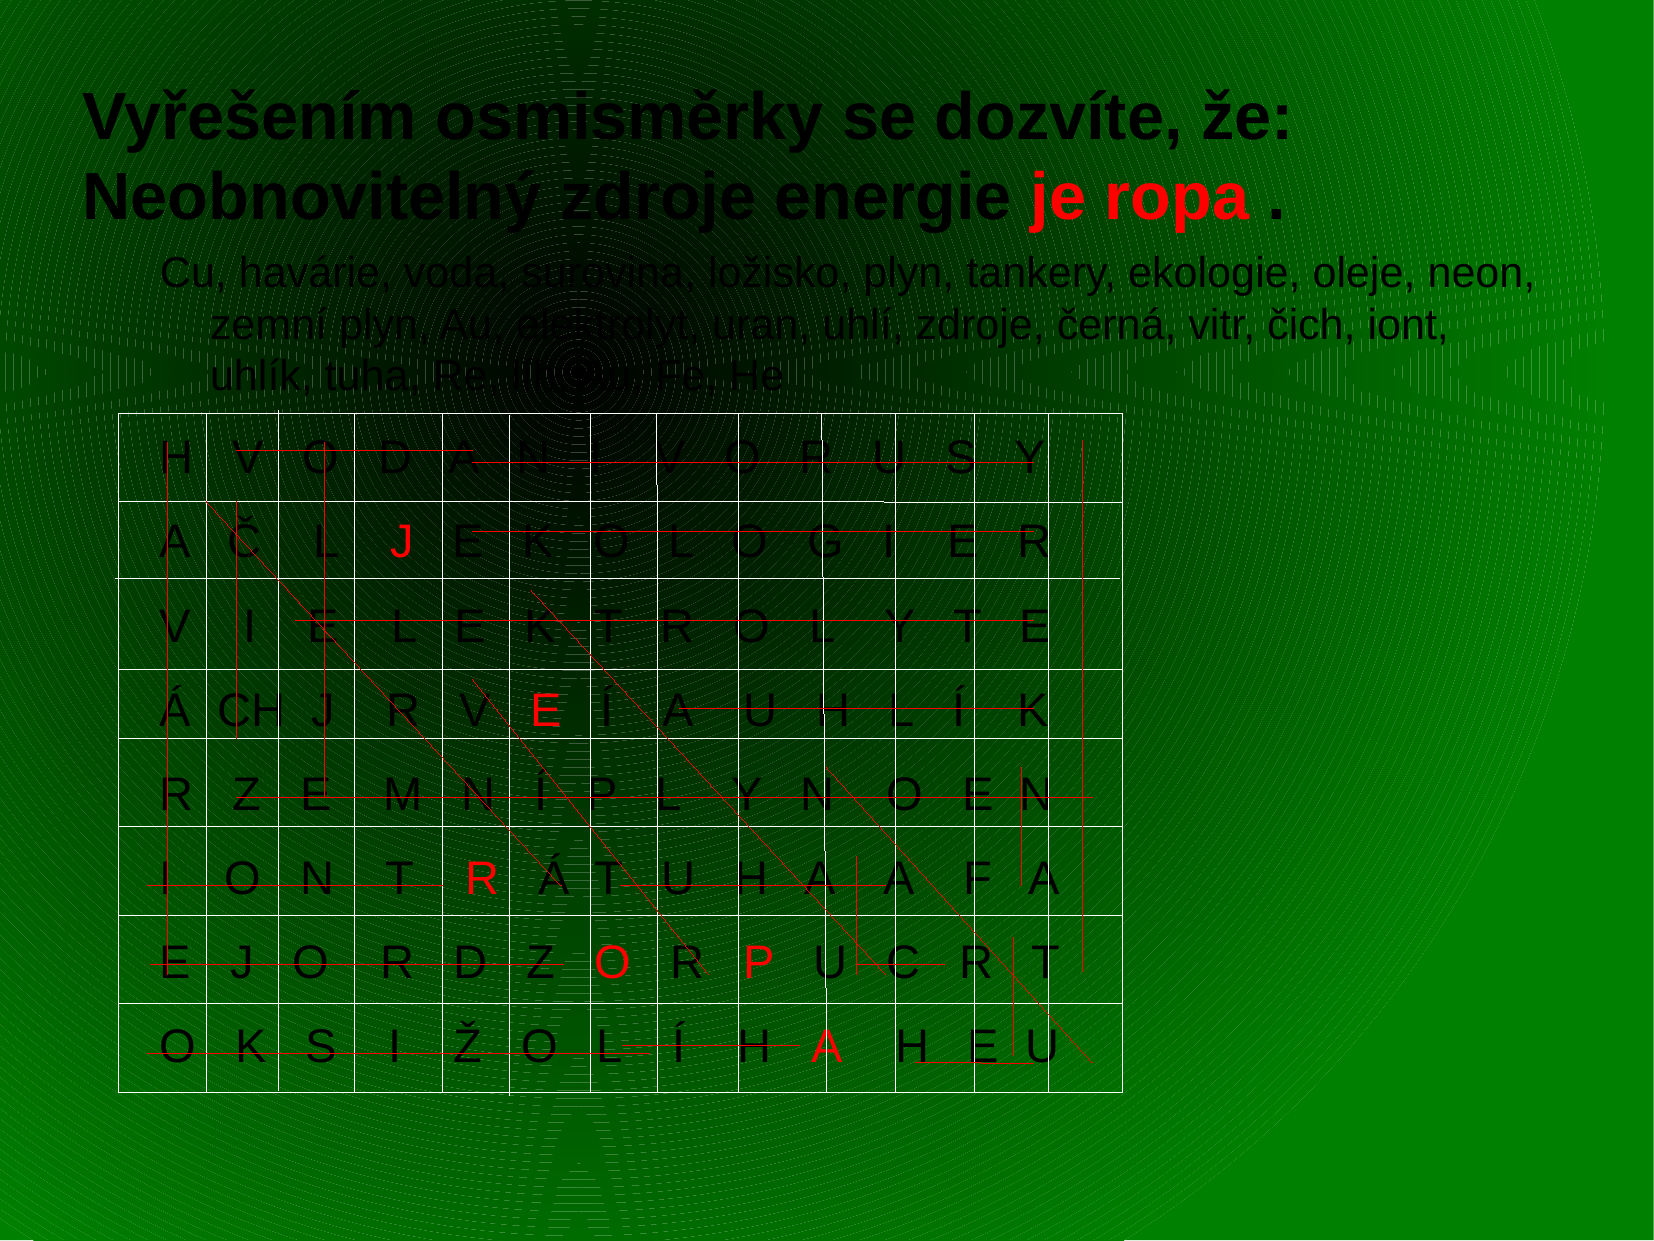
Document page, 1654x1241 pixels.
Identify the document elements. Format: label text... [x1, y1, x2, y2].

list Cu, havárie, voda, surovina, ložisko, plyn, tankery, ekologie, oleje, neon, zemní plyn, Au, elektrolyt, uran, uhlí, zdroje, černá, vitr, čich, iont, uhlík, tuha, Re, líh, Au, Fe, He H V O D A N I V O R U S Y A Č L J E K O L O G I E R V I E L E K T R O L Y T E Á CH J R V E Í A U H L Í K R Z E M N Í P L Y N O E N I O N T R Á T U H A A F A E J O R D Z O R P U C R T O K S I Ž O L Í H A H E U [739, 827, 895, 915]
title Vyřešením osmisměrky se dozvíte, že: Neobnovitelný zdroje energie je ropa . [82, 49, 1571, 257]
list Cu, havárie, voda, surovina, ložisko, plyn, tankery, ekologie, oleje, neon, zemní plyn, Au, elektrolyt, uran, uhlí, zdroje, černá, vitr, čich, iont, uhlík, tuha, Re, líh, Au, Fe, He H V O D A N I V O R U S Y A Č L J E K O L O G I E R V I E L E K T R O L Y T E Á CH J R V E Í A U H L Í K R Z E M N Í P L Y N O E N I O N T R Á T U H A A F A E J O R D Z O R P U C R T O K S I Ž O L Í H A H E U [443, 414, 590, 501]
list Cu, havárie, voda, surovina, ložisko, plyn, tankery, ekologie, oleje, neon, zemní plyn, Au, elektrolyt, uran, uhlí, zdroje, černá, vitr, čich, iont, uhlík, tuha, Re, líh, Au, Fe, He H V O D A N I V O R U S Y A Č L J E K O L O G I E R V I E L E K T R O L Y T E Á CH J R V E Í A U H L Í K R Z E M N Í P L Y N O E N I O N T R Á T U H A A F A E J O R D Z O R P U C R T O K S I Ž O L Í H A H E U [739, 916, 895, 1003]
list Cu, havárie, voda, surovina, ložisko, plyn, tankery, ekologie, oleje, neon, zemní plyn, Au, elektrolyt, uran, uhlí, zdroje, černá, vitr, čich, iont, uhlík, tuha, Re, líh, Au, Fe, He H V O D A N I V O R U S Y A Č L J E K O L O G I E R V I E L E K T R O L Y T E Á CH J R V E Í A U H L Í K R Z E M N Í P L Y N O E N I O N T R Á T U H A A F A E J O R D Z O R P U C R T O K S I Ž O L Í H A H E U [76, 244, 1565, 1080]
